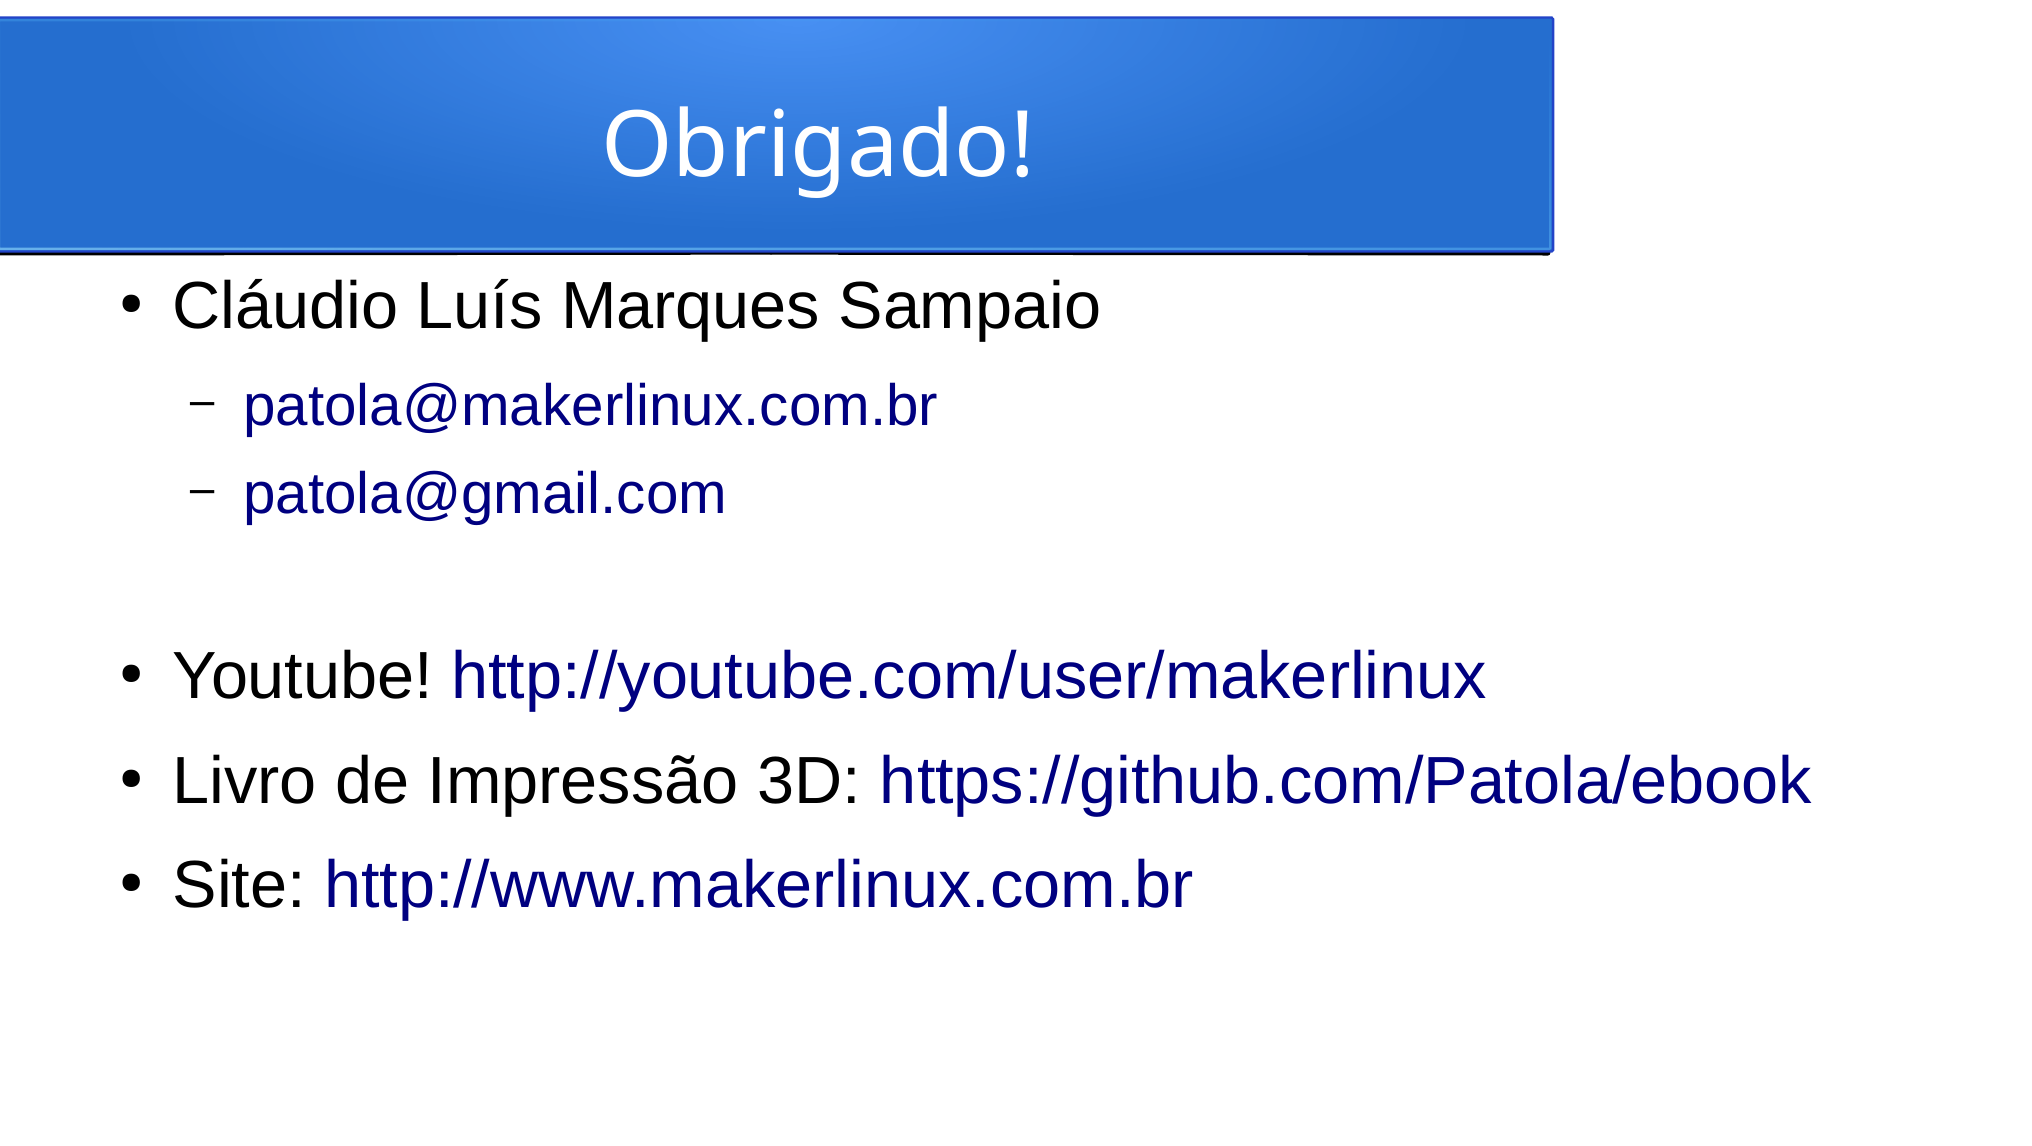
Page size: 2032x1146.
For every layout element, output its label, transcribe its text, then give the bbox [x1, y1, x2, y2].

title Obrigado! [101, 45, 1536, 237]
text_box [101, 268, 1890, 933]
